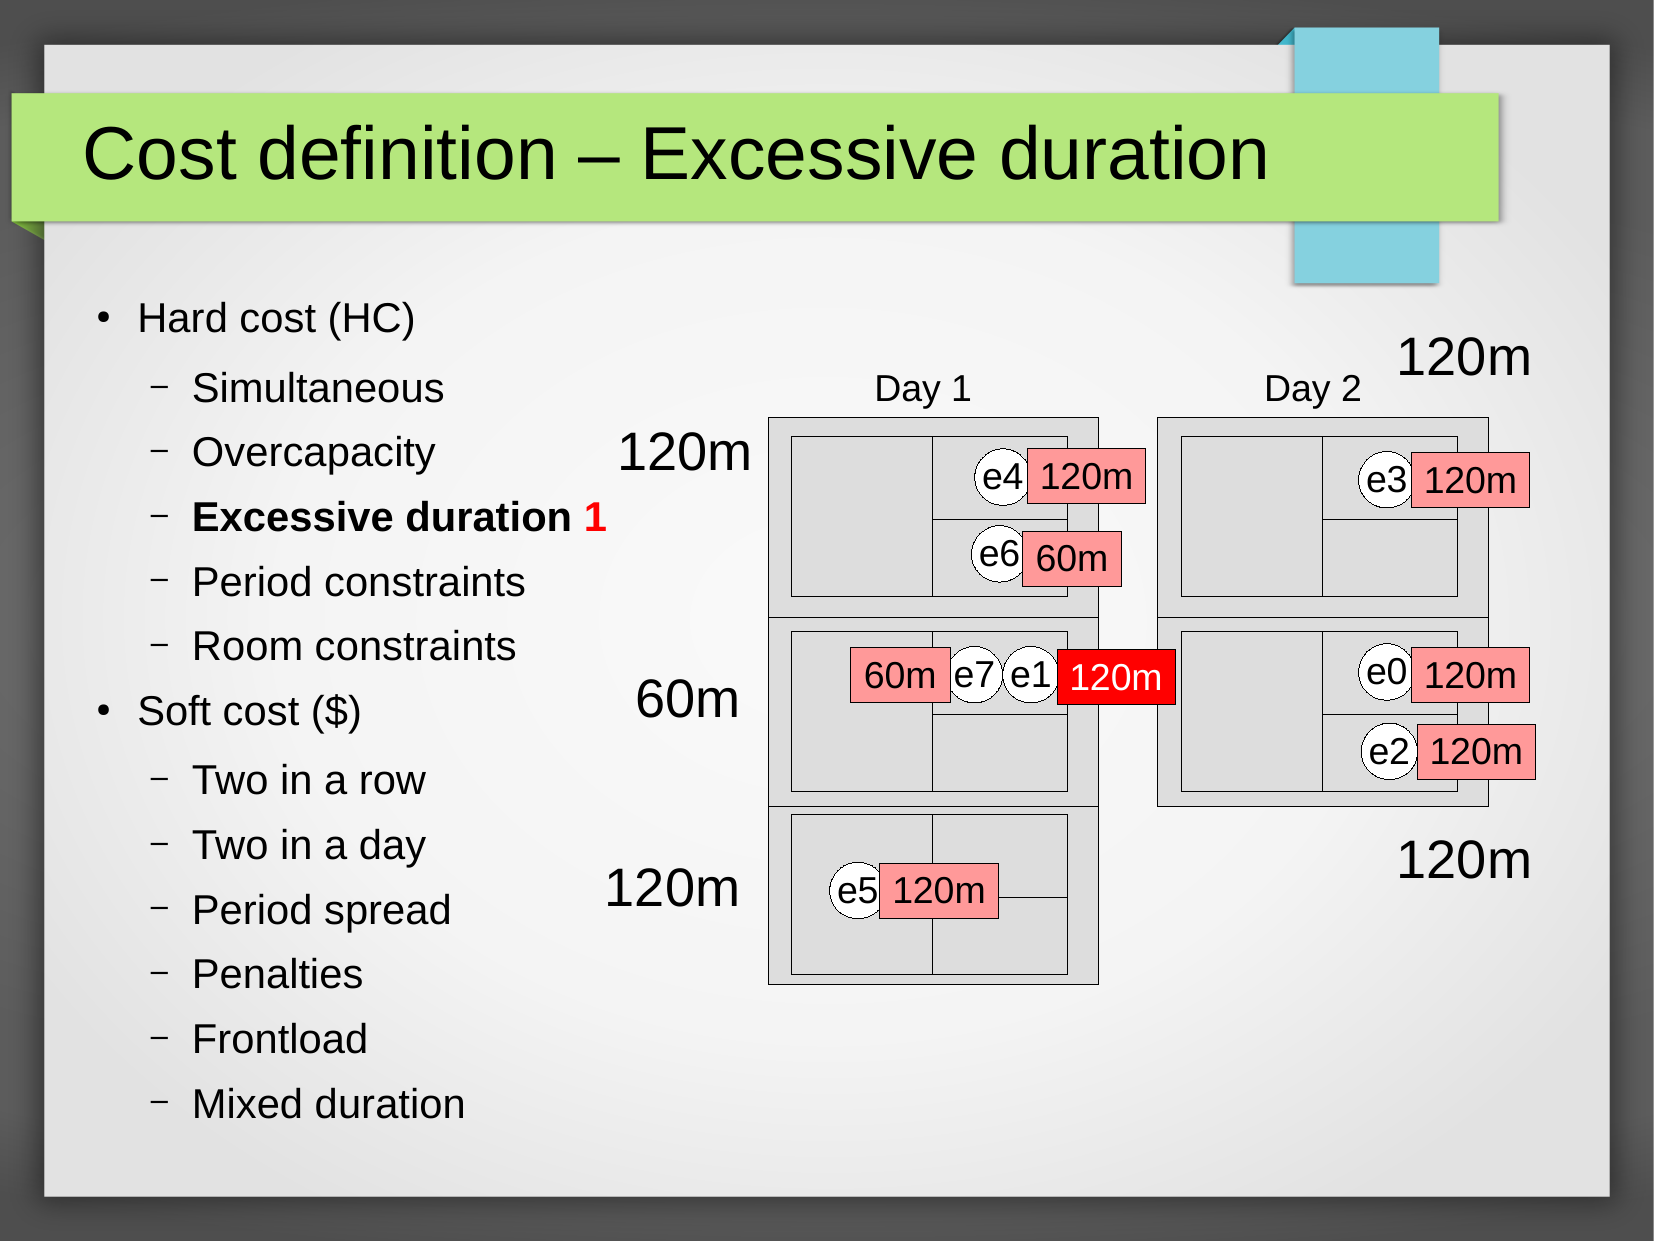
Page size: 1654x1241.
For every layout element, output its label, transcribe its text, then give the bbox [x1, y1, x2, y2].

list Hard cost (HC) Simultaneous Overcapacity Excessive duration 1 Period constraints Room constraints Soft cost ($) Two in a row Two in a day Period spread Penalties Frontload Mixed duration [82, 295, 1571, 1134]
text_box Day 1 [859, 360, 987, 418]
text_box 60m [850, 647, 951, 703]
text_box 120m [1381, 318, 1548, 395]
text_box e1 [1002, 646, 1057, 703]
text_box [1157, 417, 1489, 617]
text_box [661, 417, 1099, 806]
text_box 120m [879, 863, 999, 919]
text_box [768, 807, 1099, 985]
text_box e0 [1358, 643, 1411, 701]
text_box 120m [1381, 821, 1548, 898]
text_box 120m [1027, 448, 1146, 504]
title Cost definition – Excessive duration [82, 94, 1312, 213]
text_box e2 [1361, 723, 1417, 780]
text_box Day 2 [1249, 360, 1377, 418]
text_box 60m [620, 661, 756, 738]
text_box 120m [1411, 647, 1530, 703]
text_box [1157, 618, 1489, 807]
text_box e5 [829, 862, 879, 919]
picture [0, 0, 1654, 1241]
text_box 120m [1417, 724, 1536, 780]
text_box 120m [1411, 452, 1530, 508]
text_box 60m [1022, 531, 1122, 587]
text_box 120m [1057, 649, 1176, 705]
text_box e6 [971, 525, 1022, 583]
text_box e4 [974, 448, 1027, 506]
text_box 120m [590, 850, 756, 927]
text_box e3 [1358, 451, 1411, 508]
text_box e7 [951, 646, 1003, 703]
text_box 120m [602, 414, 769, 491]
